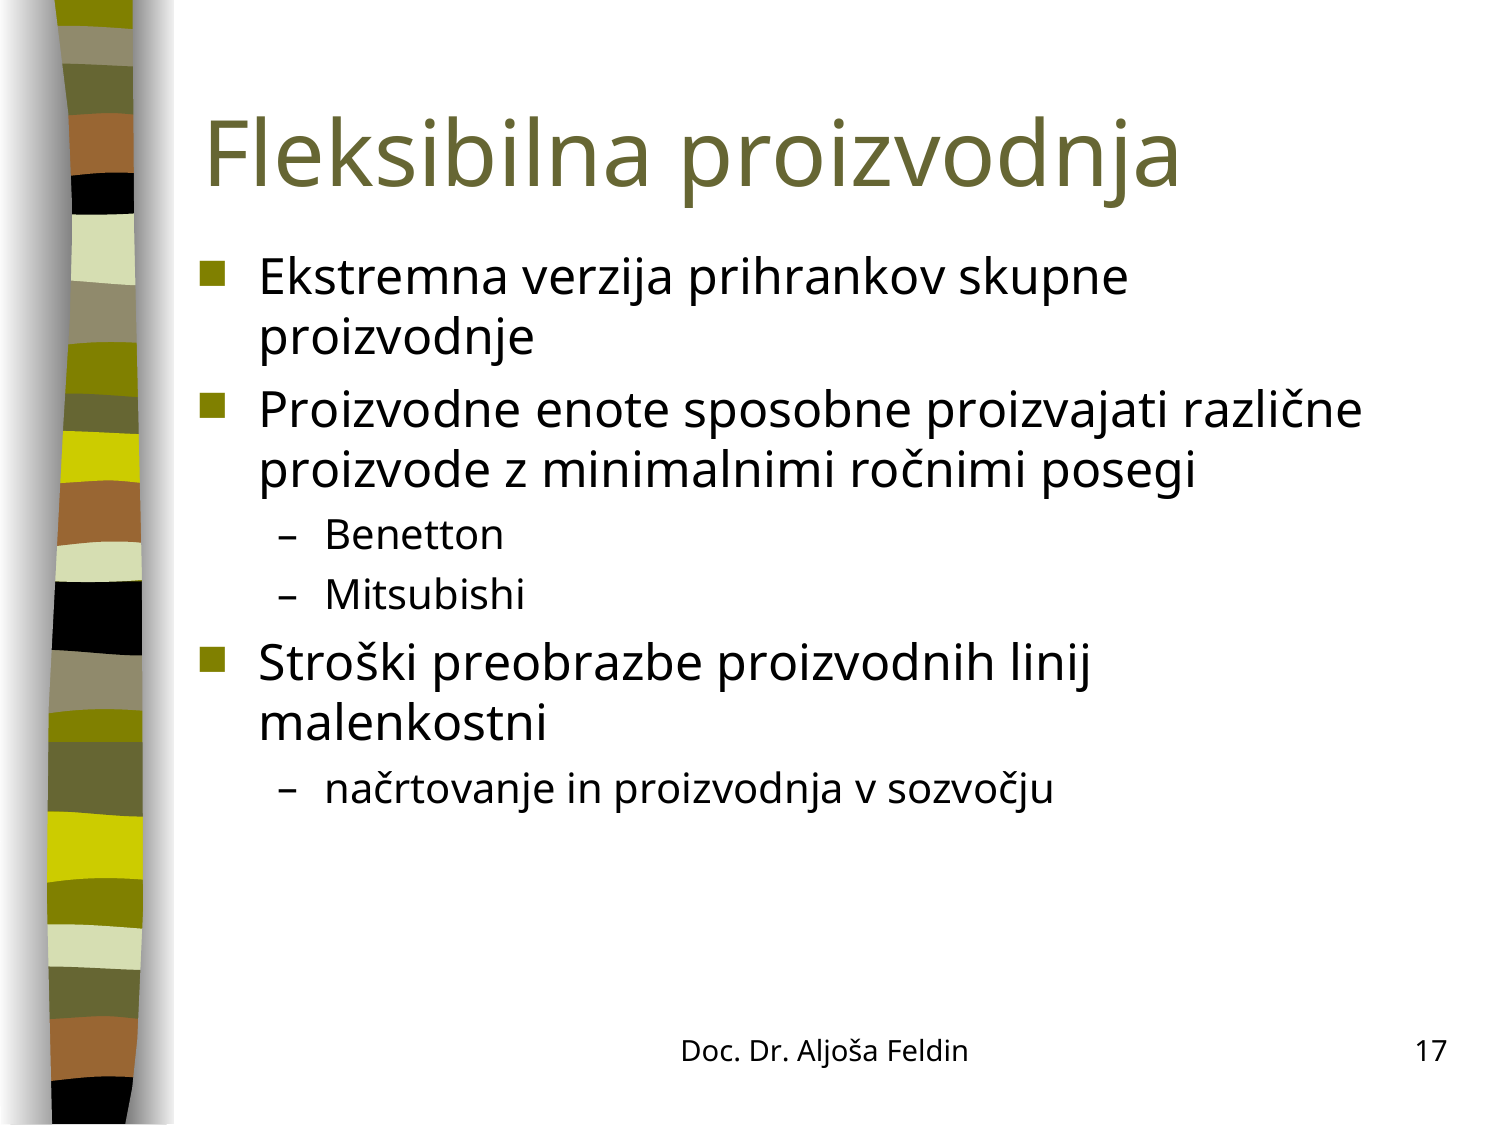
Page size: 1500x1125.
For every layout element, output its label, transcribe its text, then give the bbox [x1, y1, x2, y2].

text_box Doc. Dr. Aljoša Feldin [587, 1025, 1063, 1101]
list Ekstremna verzija prihrankov skupne proizvodnje Proizvodne enote sposobne proizvajati različne proizvode z minimalnimi ročnimi posegi Benetton Mitsubishi Stroški preobrazbe proizvodnih linij malenkostni načrtovanje in proizvodnja v sozvočju [187, 237, 1388, 976]
text_box <number> [1149, 1025, 1463, 1101]
title Fleksibilna proizvodnja [187, 87, 1388, 213]
